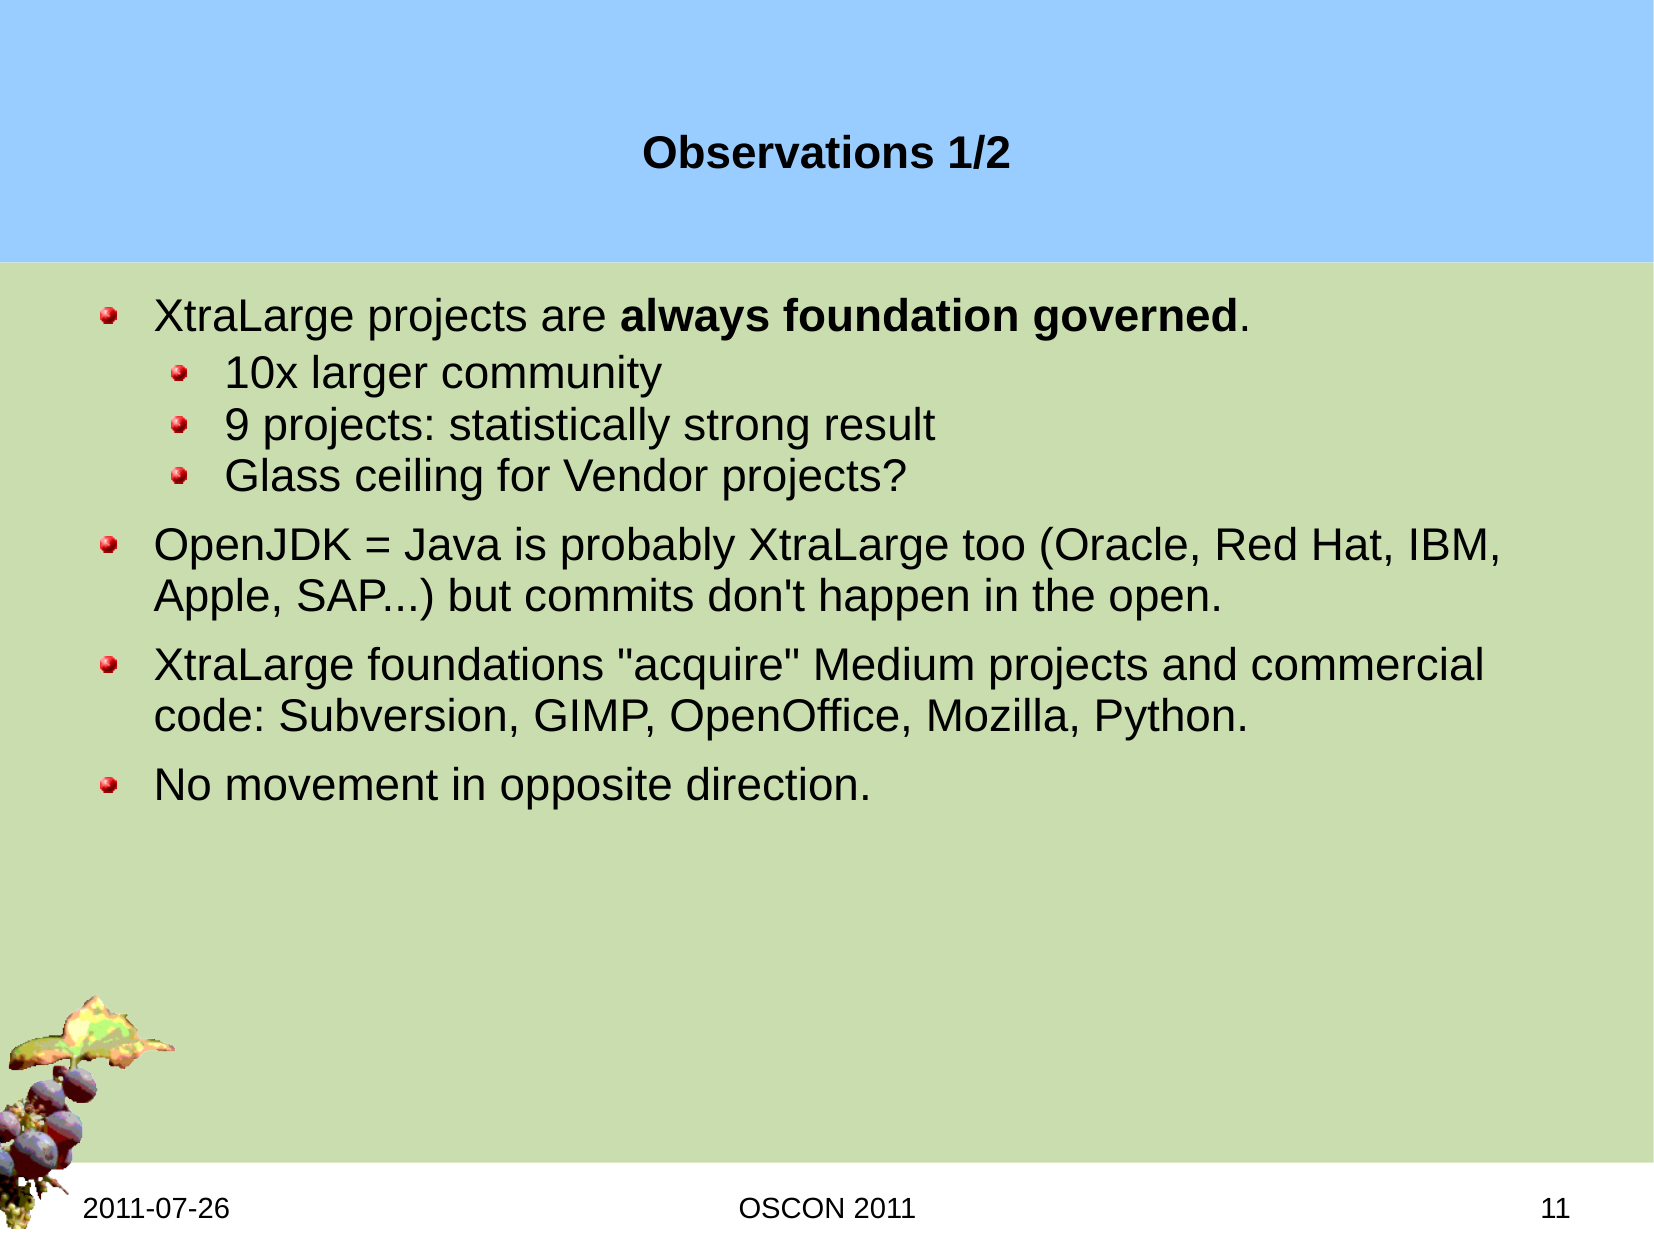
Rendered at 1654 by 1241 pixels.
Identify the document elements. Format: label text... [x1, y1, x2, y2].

picture [0, 990, 188, 1229]
title Observations 1/2 [82, 49, 1571, 257]
list XtraLarge projects are always foundation governed. 10x larger community 9 projects: statistically strong result Glass ceiling for Vendor projects? OpenJDK = Java is probably XtraLarge too (Oracle, Red Hat, IBM, Apple, SAP...) but commits don't happen in the open. XtraLarge foundations "acquire" Medium projects and commercial code: Subversion, GIMP, OpenOffice, Mozilla, Python. No movement in opposite direction. [82, 290, 1571, 1109]
